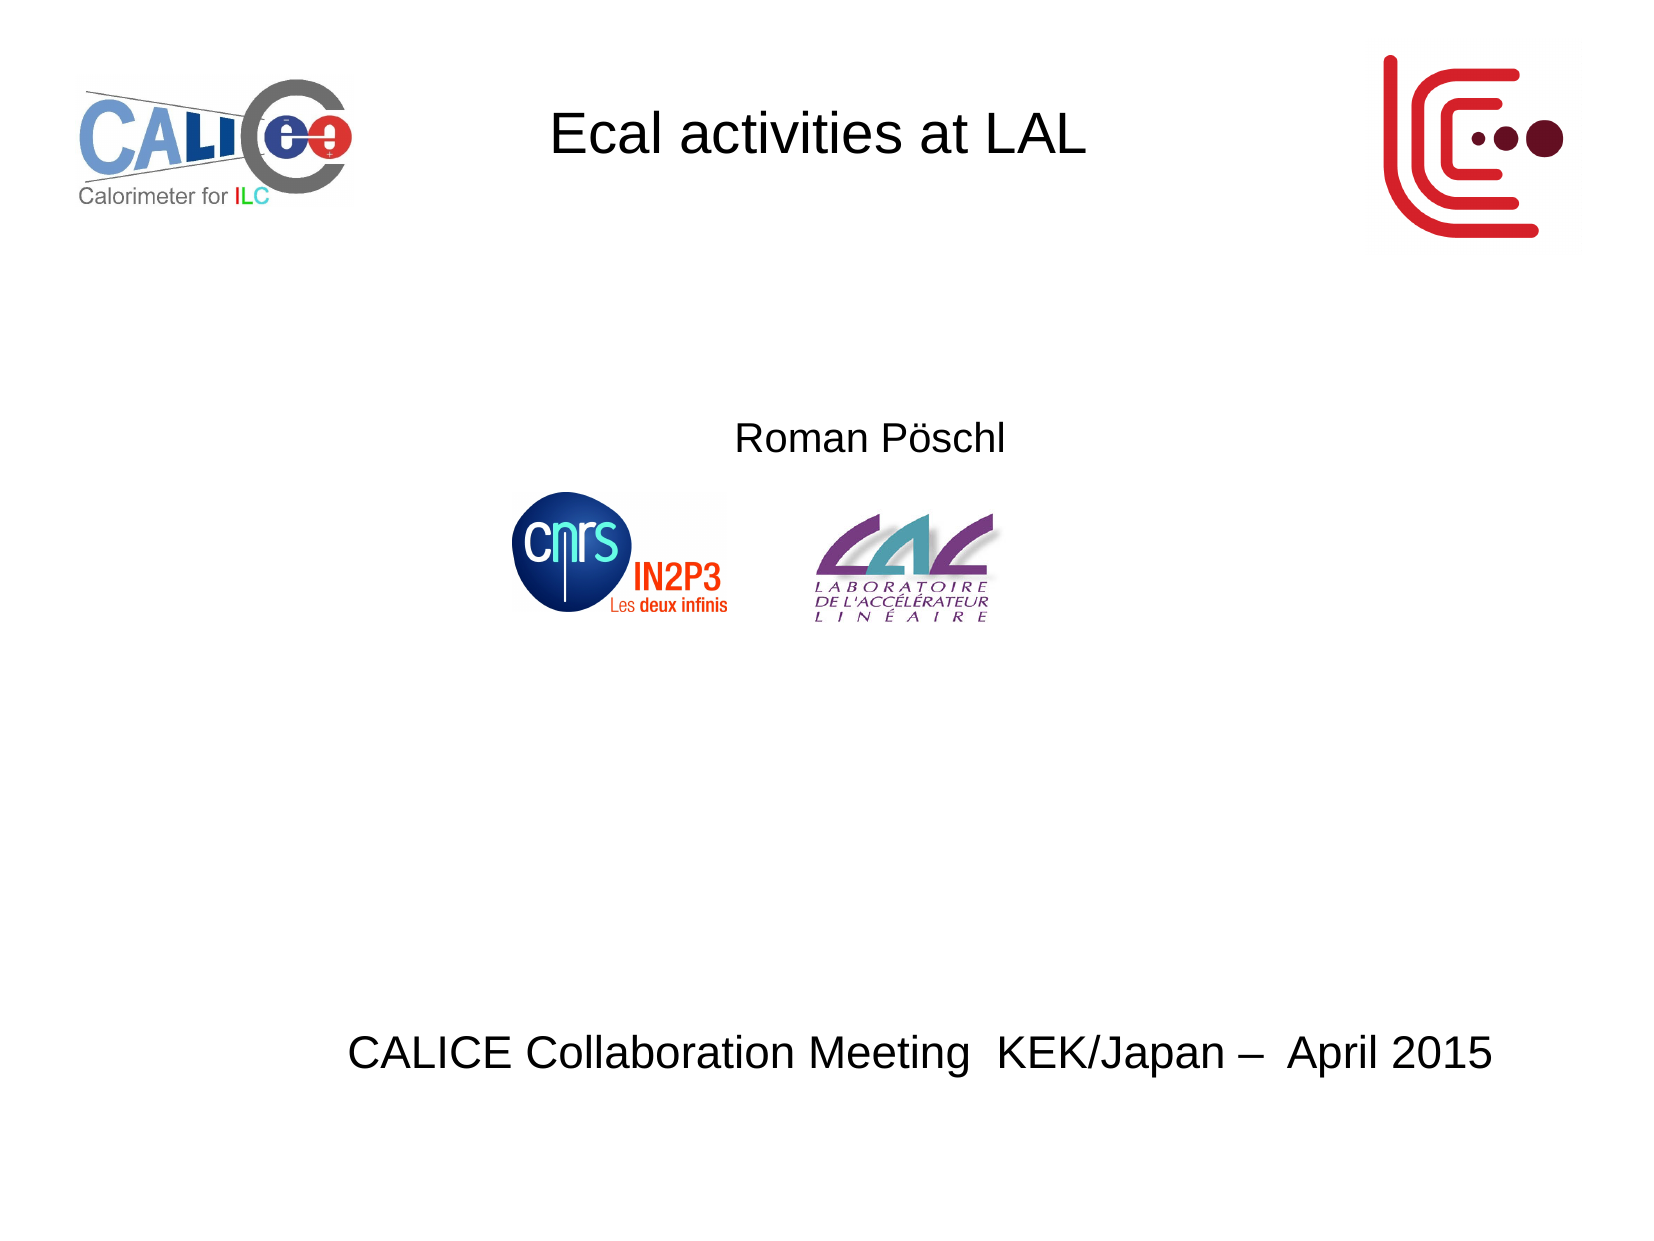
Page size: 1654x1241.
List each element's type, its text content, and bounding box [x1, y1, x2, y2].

text_box Ecal activities at LAL [468, 89, 1153, 222]
picture [75, 74, 354, 207]
picture [1365, 38, 1582, 256]
picture [810, 509, 1006, 625]
picture [512, 492, 727, 612]
text_box Roman Pöschl [537, 405, 826, 464]
text_box CALICE Collaboration Meeting KEK/Japan – April 2015 [297, 1016, 1299, 1110]
